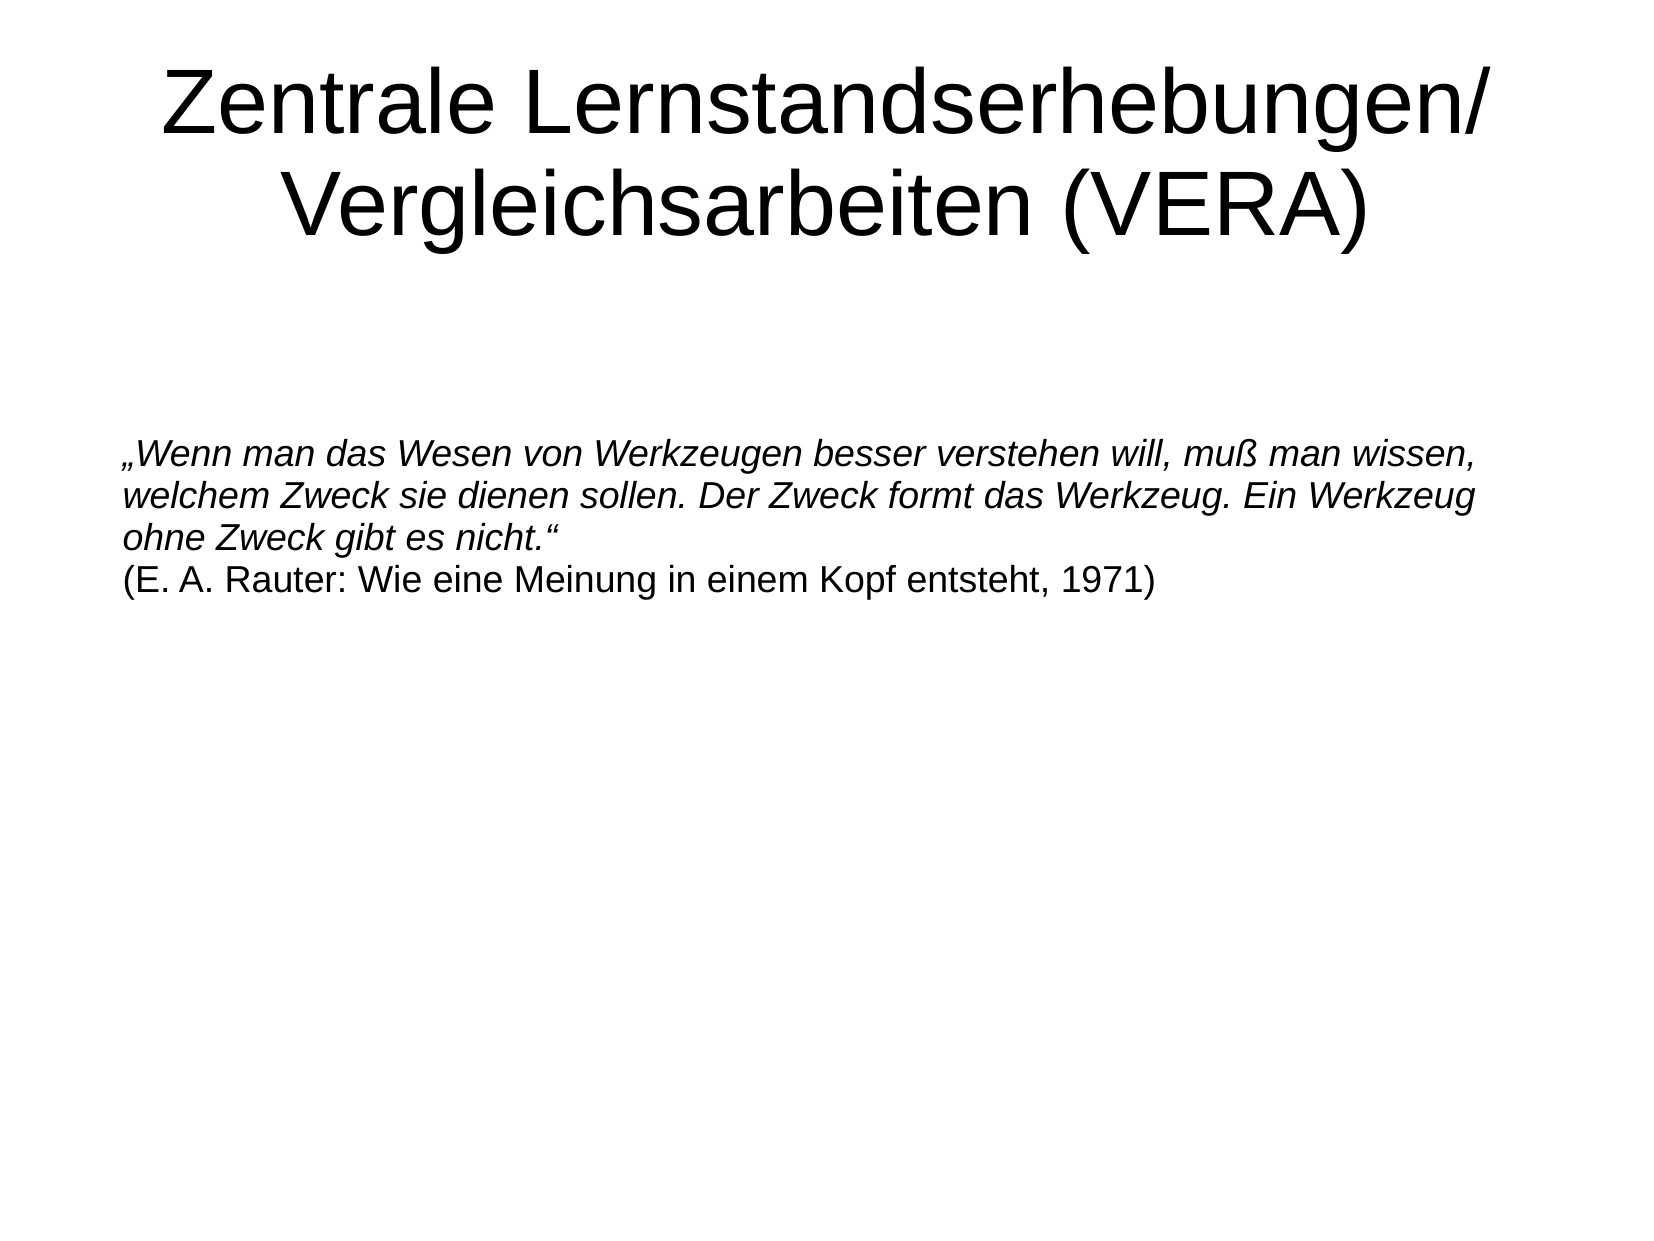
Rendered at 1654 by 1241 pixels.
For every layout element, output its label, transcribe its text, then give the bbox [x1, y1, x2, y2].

title Zentrale Lernstandserhebungen/ Vergleichsarbeiten (VERA) [82, 49, 1571, 257]
text_box „Wenn man das Wesen von Werkzeugen besser verstehen will, muß man wissen, welchem Zweck sie dienen sollen. Der Zweck formt das Werkzeug. Ein Werkzeug ohne Zweck gibt es nicht.“ (E. A. Rauter: Wie eine Meinung in einem Kopf entsteht, 1971) [108, 425, 1559, 608]
subtitle [82, 290, 1571, 1010]
